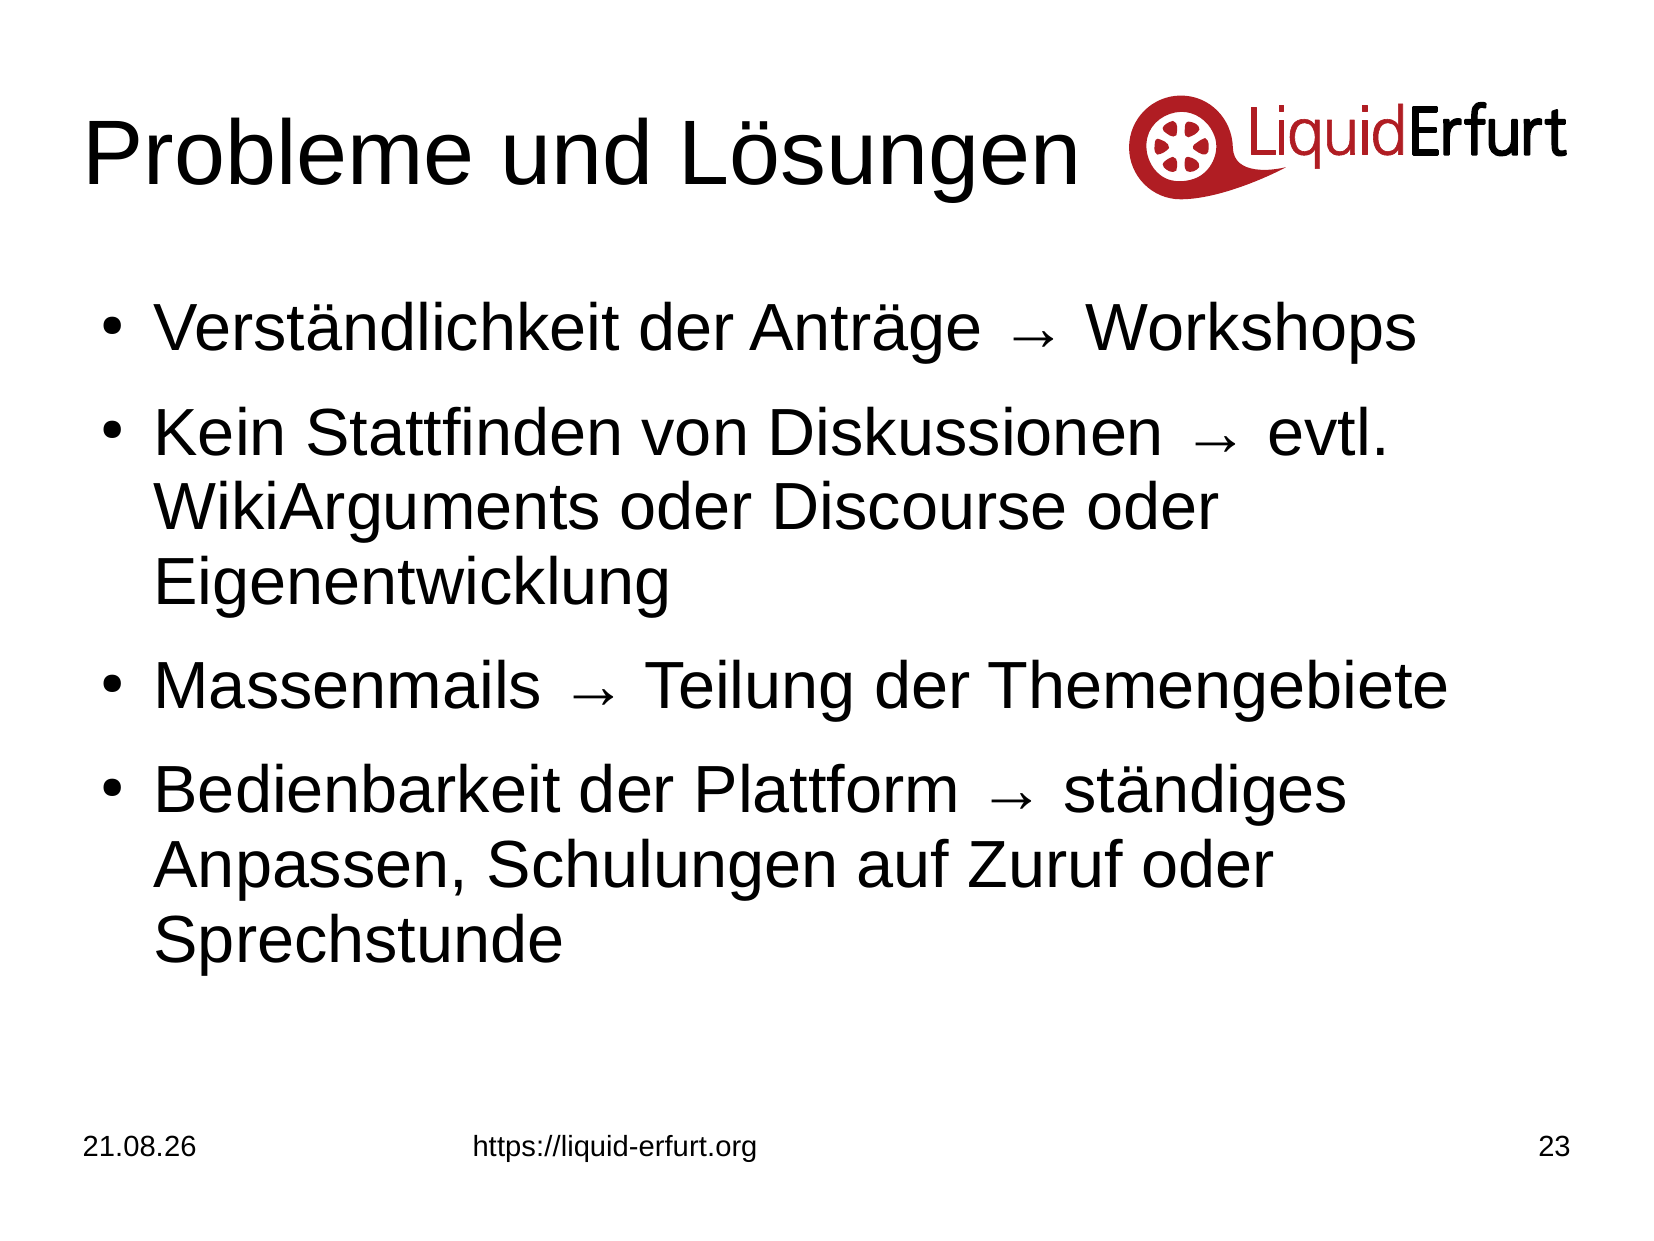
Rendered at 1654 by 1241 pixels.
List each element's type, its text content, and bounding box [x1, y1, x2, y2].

title Probleme und Lösungen [82, 49, 1571, 257]
list Verständlichkeit der Anträge → Workshops Kein Stattfinden von Diskussionen → evtl. WikiArguments oder Discourse oder Eigenentwicklung Massenmails → Teilung der Themengebiete Bedienbarkeit der Plattform → ständiges Anpassen, Schulungen auf Zuruf oder Sprechstunde [82, 290, 1571, 1082]
